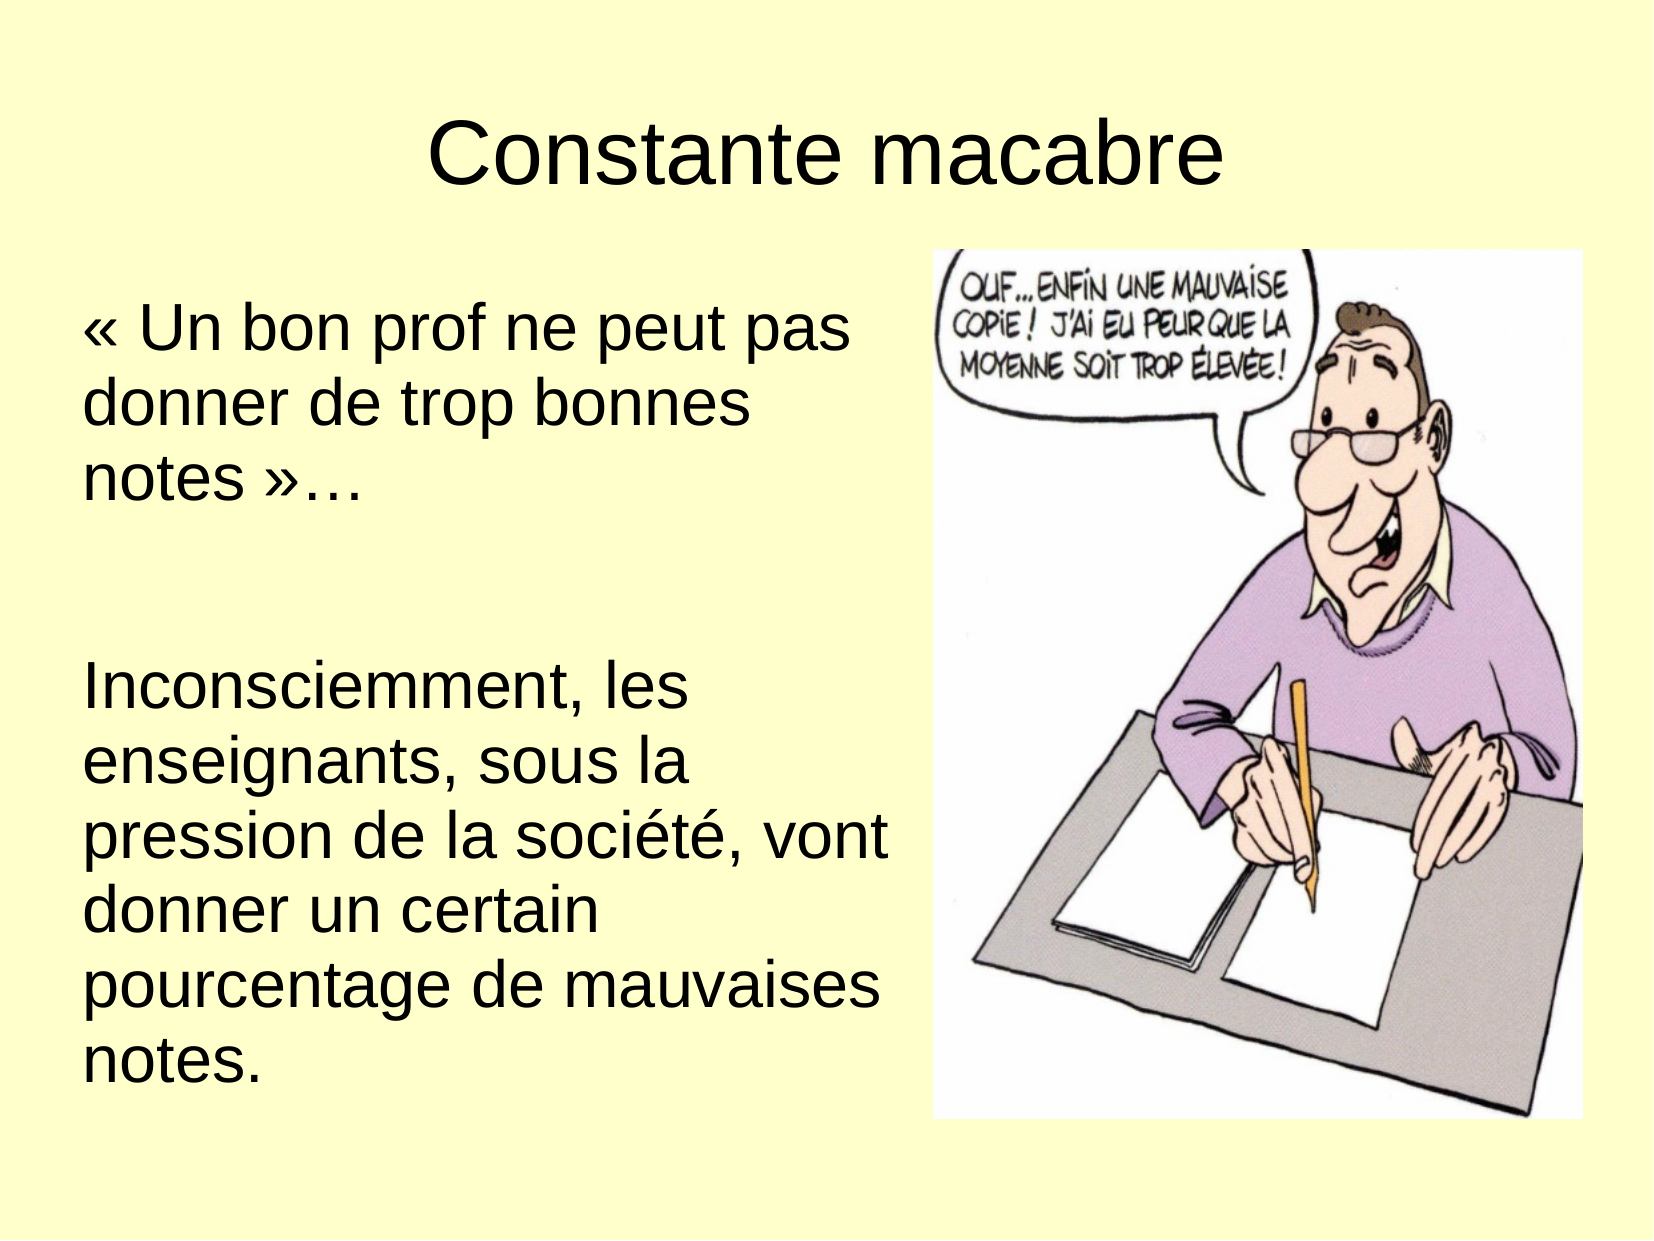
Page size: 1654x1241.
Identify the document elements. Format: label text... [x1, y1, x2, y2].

picture [933, 249, 1583, 1119]
title Constante macabre [82, 49, 1571, 257]
list « Un bon prof ne peut pas donner de trop bonnes notes »… Inconsciemment, les enseignants, sous la pression de la société, vont donner un certain pourcentage de mauvaises notes. [82, 290, 934, 1182]
